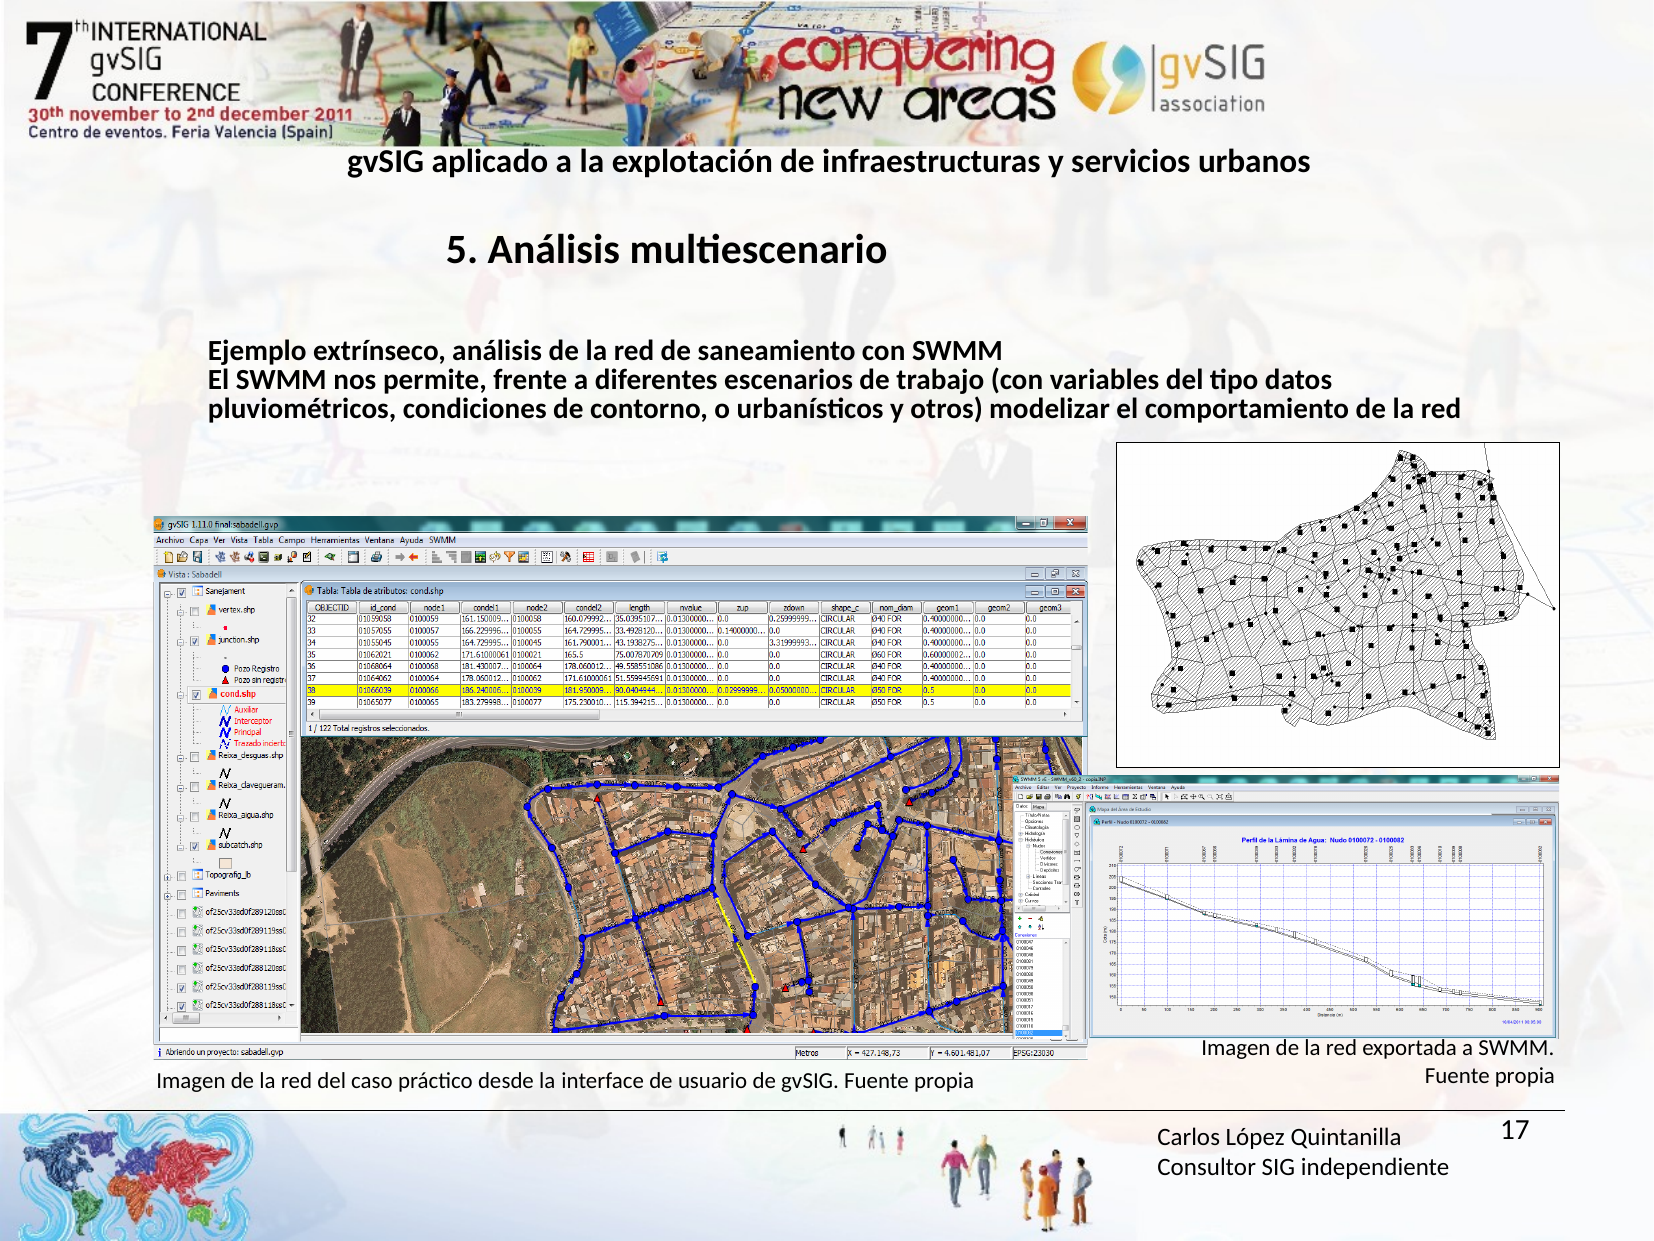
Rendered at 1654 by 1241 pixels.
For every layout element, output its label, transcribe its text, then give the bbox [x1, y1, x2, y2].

title Carlos López Quintanilla Consultor SIG independiente [1142, 1112, 1527, 1203]
text_box 5. Análisis multiescenario [431, 224, 1111, 291]
title gvSIG aplicado a la explotación de infraestructuras y servicios urbanos [76, 131, 1583, 187]
picture [0, 0, 1654, 1241]
text_box <number> [1485, 1110, 1638, 1161]
text_box Ejemplo extrínseco, análisis de la red de saneamiento con SWMM El SWMM nos permite, frente a diferentes escenarios de trabajo (con variables del tipo datos pluviométricos, condiciones de contorno, o urbanísticos y otros) modelizar el comportamiento de la red [118, 330, 1536, 496]
title Imagen de la red exportada a SWMM. Fuente propia [1162, 1025, 1570, 1096]
title Imagen de la red del caso práctico desde la interface de usuario de gvSIG. Fuente propia [141, 1058, 1052, 1101]
